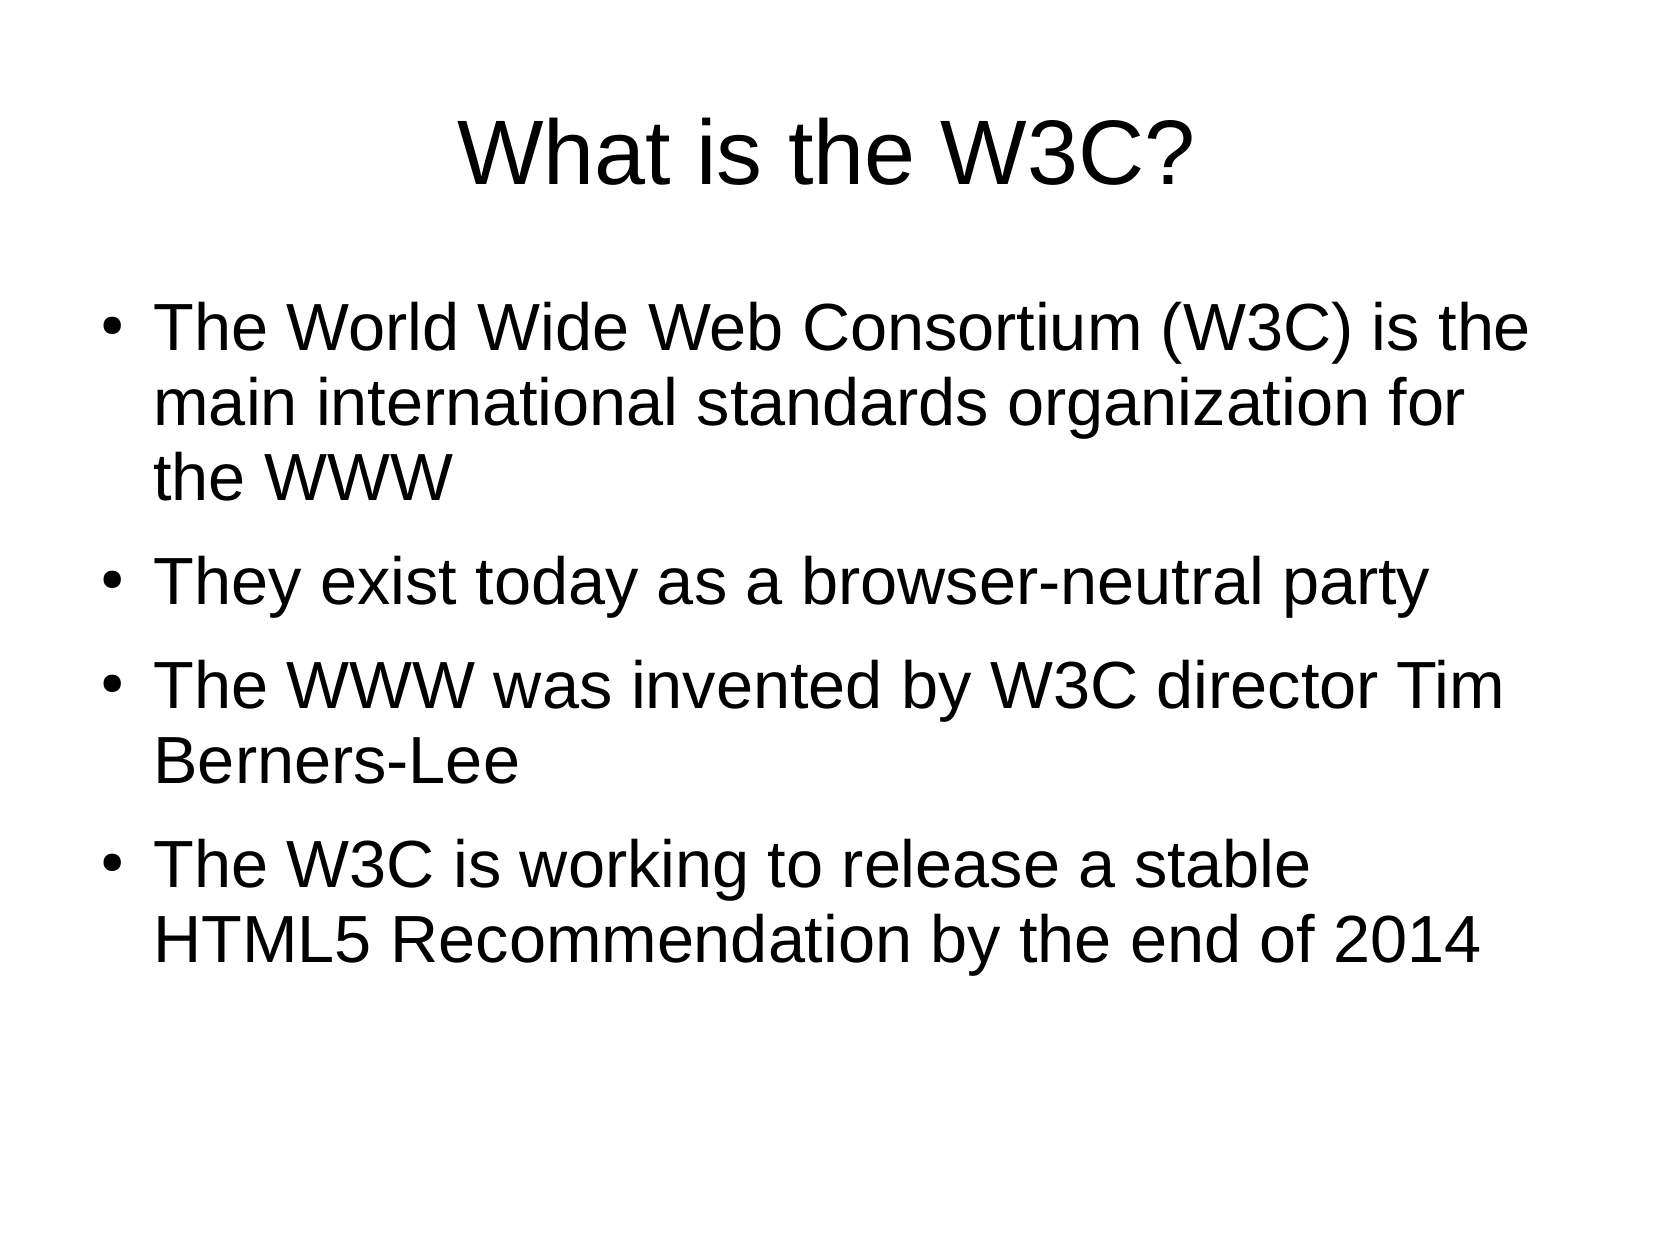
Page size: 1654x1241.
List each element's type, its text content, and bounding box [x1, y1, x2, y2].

title What is the W3C? [82, 49, 1571, 257]
list The World Wide Web Consortium (W3C) is the main international standards organization for the WWW They exist today as a browser-neutral party The WWW was invented by W3C director Tim Berners-Lee The W3C is working to release a stable HTML5 Recommendation by the end of 2014 [82, 290, 1538, 1010]
